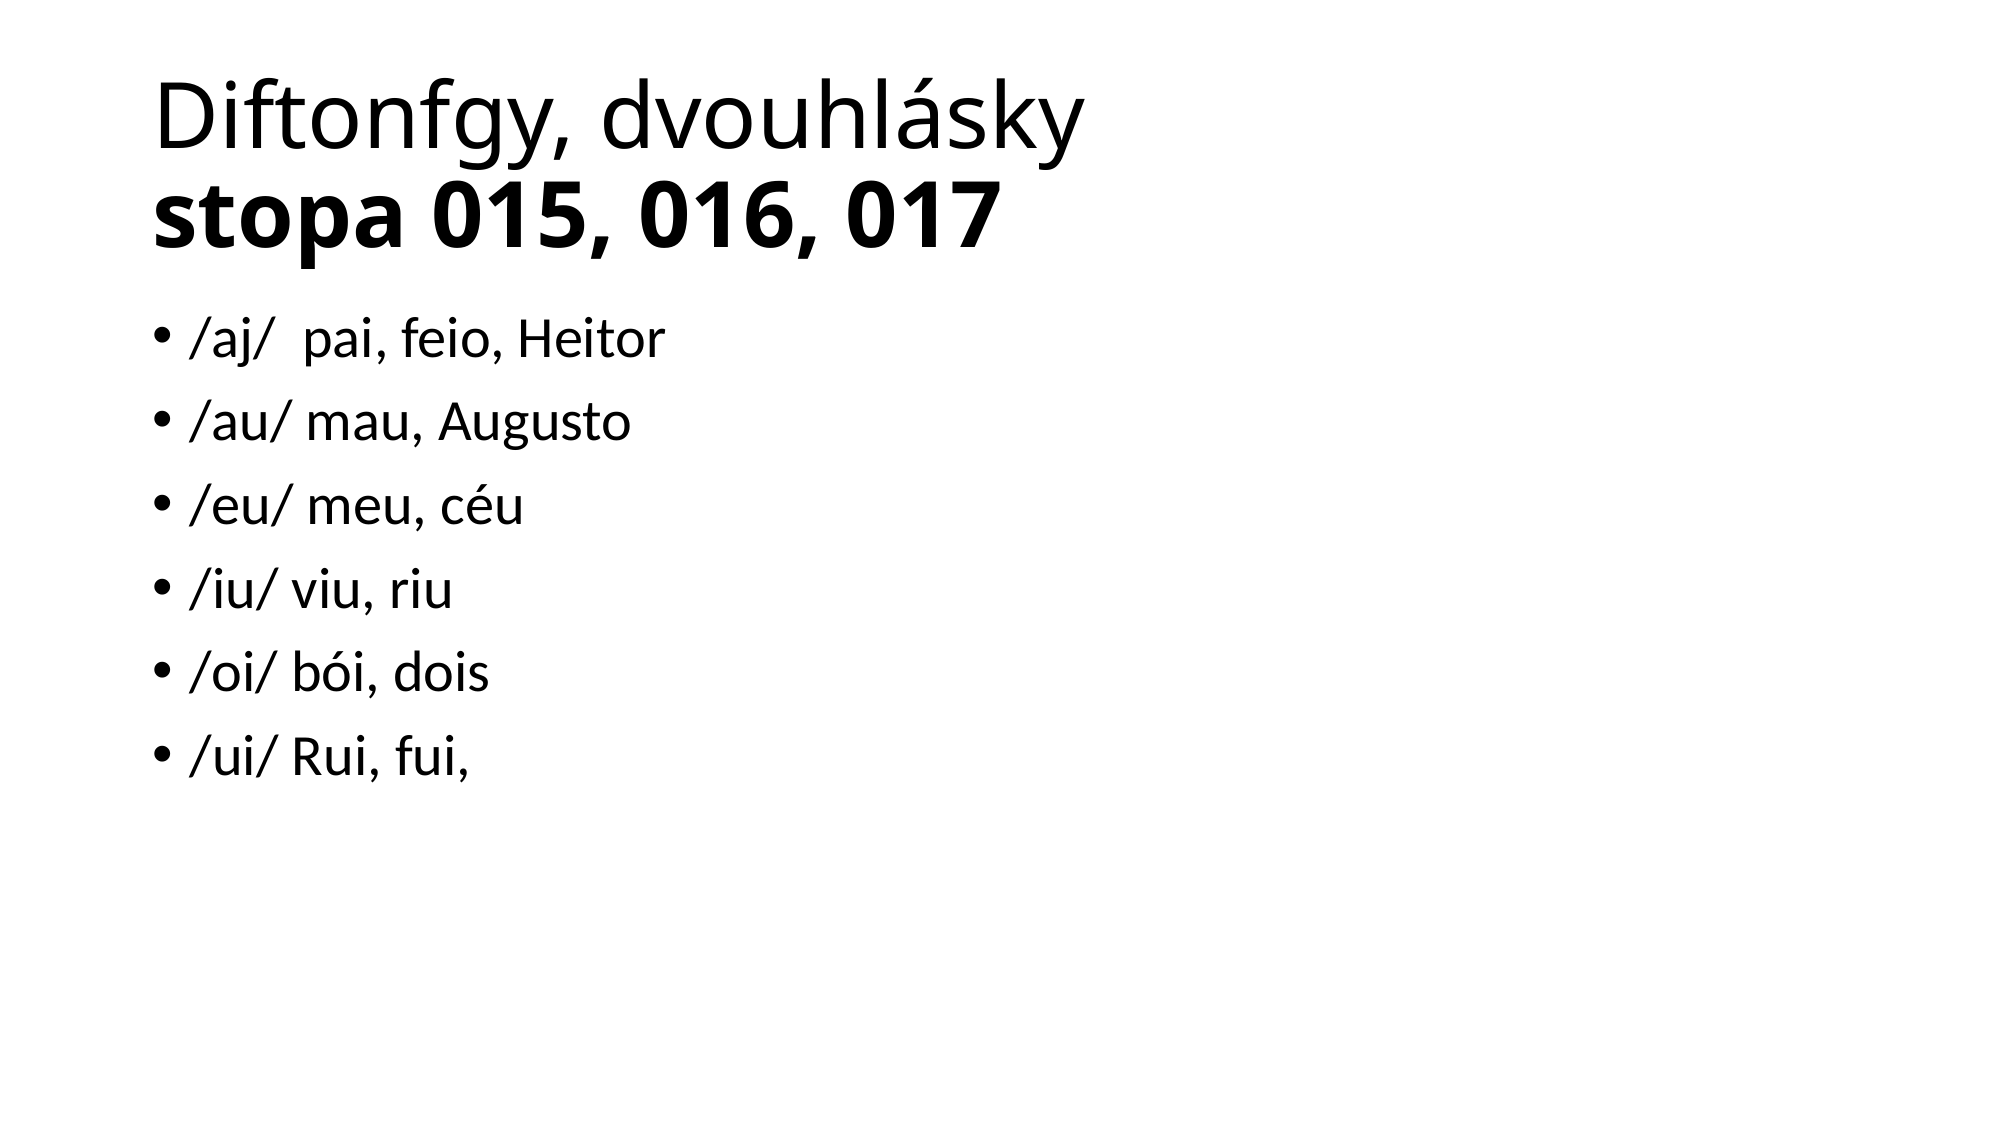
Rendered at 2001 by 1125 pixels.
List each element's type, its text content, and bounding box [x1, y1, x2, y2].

list /aj/ pai, feio, Heitor /au/ mau, Augusto /eu/ meu, céu /iu/ viu, riu /oi/ bói, dois /ui/ Rui, fui, [137, 299, 1863, 1014]
title Diftonfgy, dvouhlásky stopa 015, 016, 017 [137, 59, 1863, 278]
